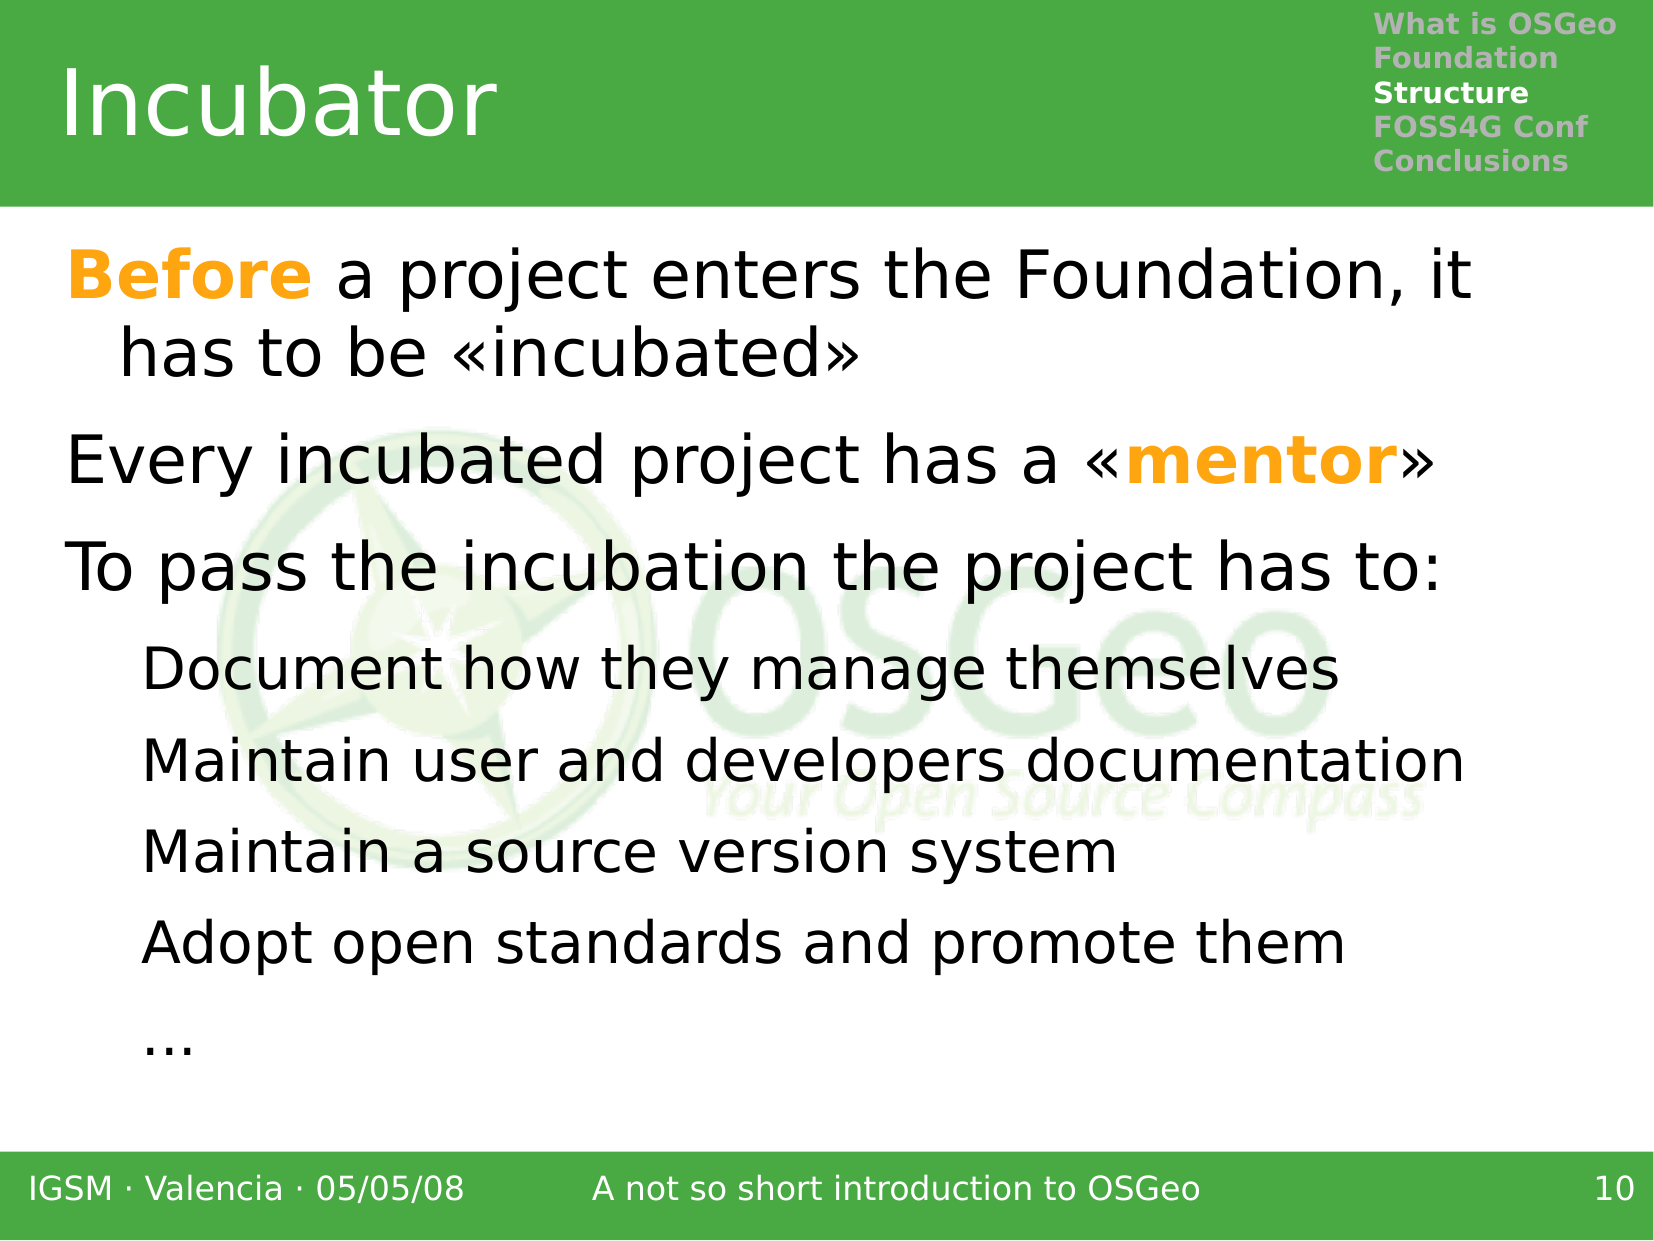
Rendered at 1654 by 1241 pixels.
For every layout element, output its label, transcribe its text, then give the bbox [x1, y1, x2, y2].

list Before a project enters the Foundation, it has to be «incubated» Every incubated project has a «mentor» To pass the incubation the project has to: Document how they manage themselves Maintain user and developers documentation Maintain a source version system Adopt open standards and promote them ... [47, 236, 1595, 1108]
title Incubator [59, 36, 1358, 170]
text_box What is OSGeo Foundation Structure FOSS4G Conf Conclusions [1358, 0, 1654, 207]
